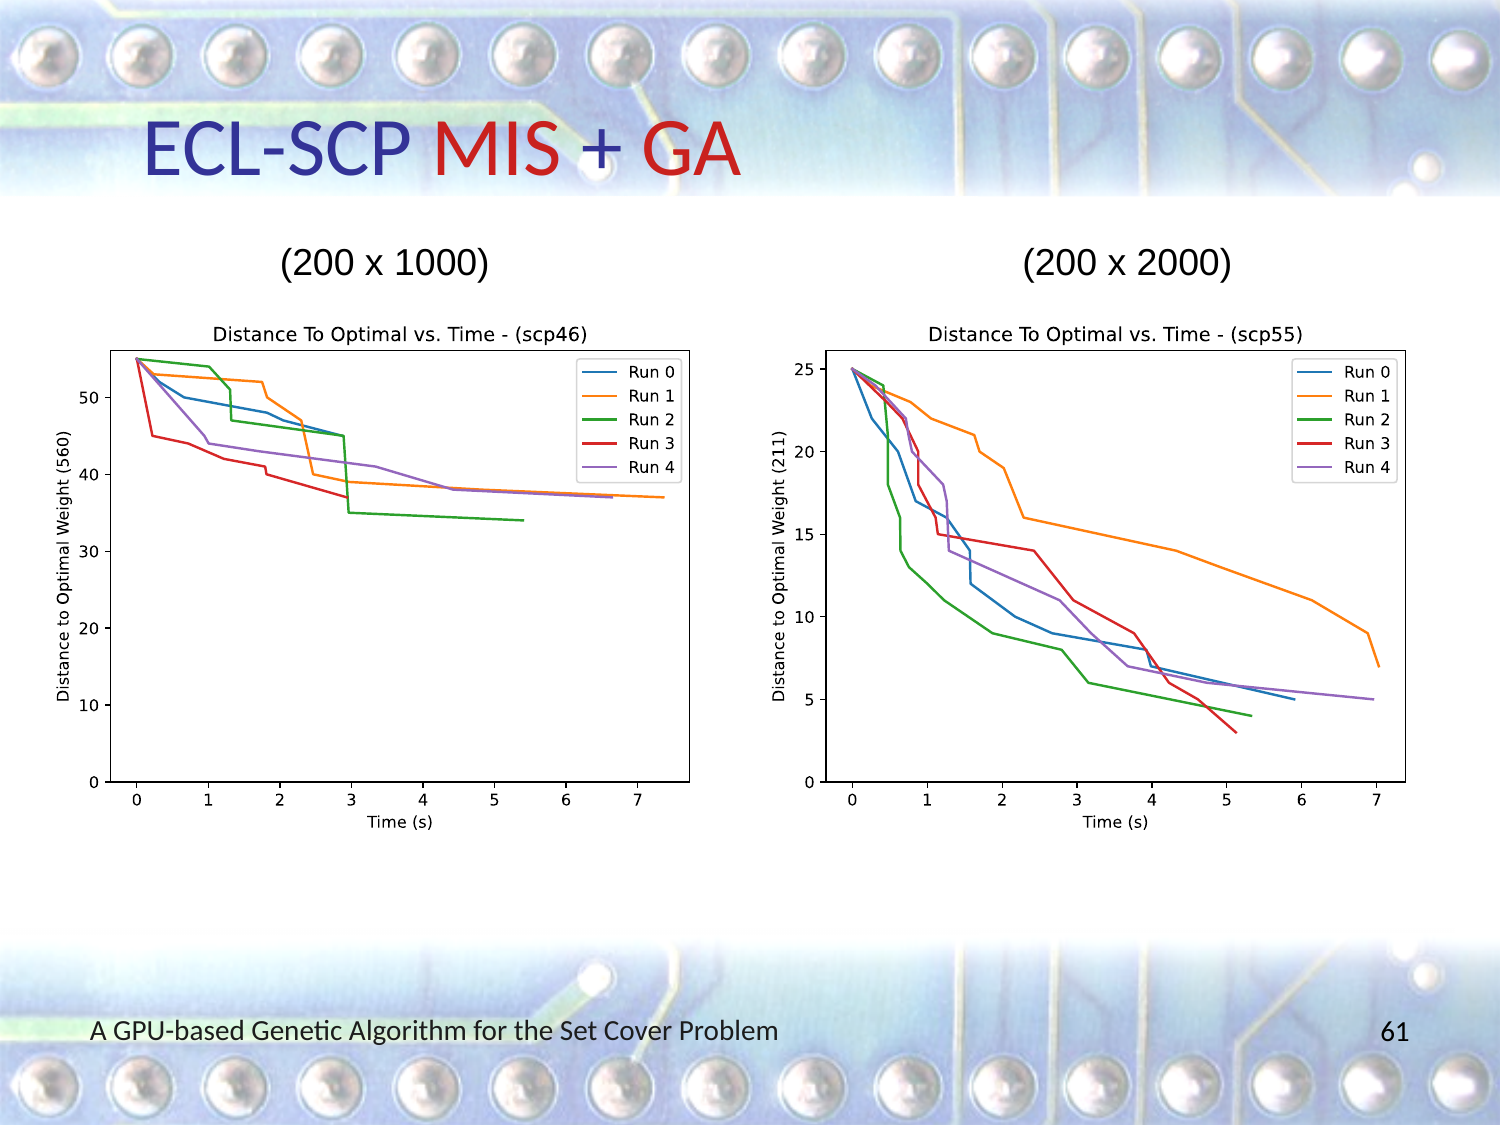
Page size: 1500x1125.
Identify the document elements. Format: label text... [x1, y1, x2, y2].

text_box (200 x 2000) [1007, 234, 1248, 283]
picture [16, 283, 1481, 845]
picture [0, 0, 1500, 196]
title ECL-SCP MIS + GA [75, 89, 1463, 195]
slide_number A GPU-based Genetic Algorithm for the Set Cover Problem [74, 979, 1113, 1055]
text_box [0, 196, 1500, 929]
picture [0, 929, 1500, 1125]
text_box (200 x 1000) [265, 234, 506, 283]
